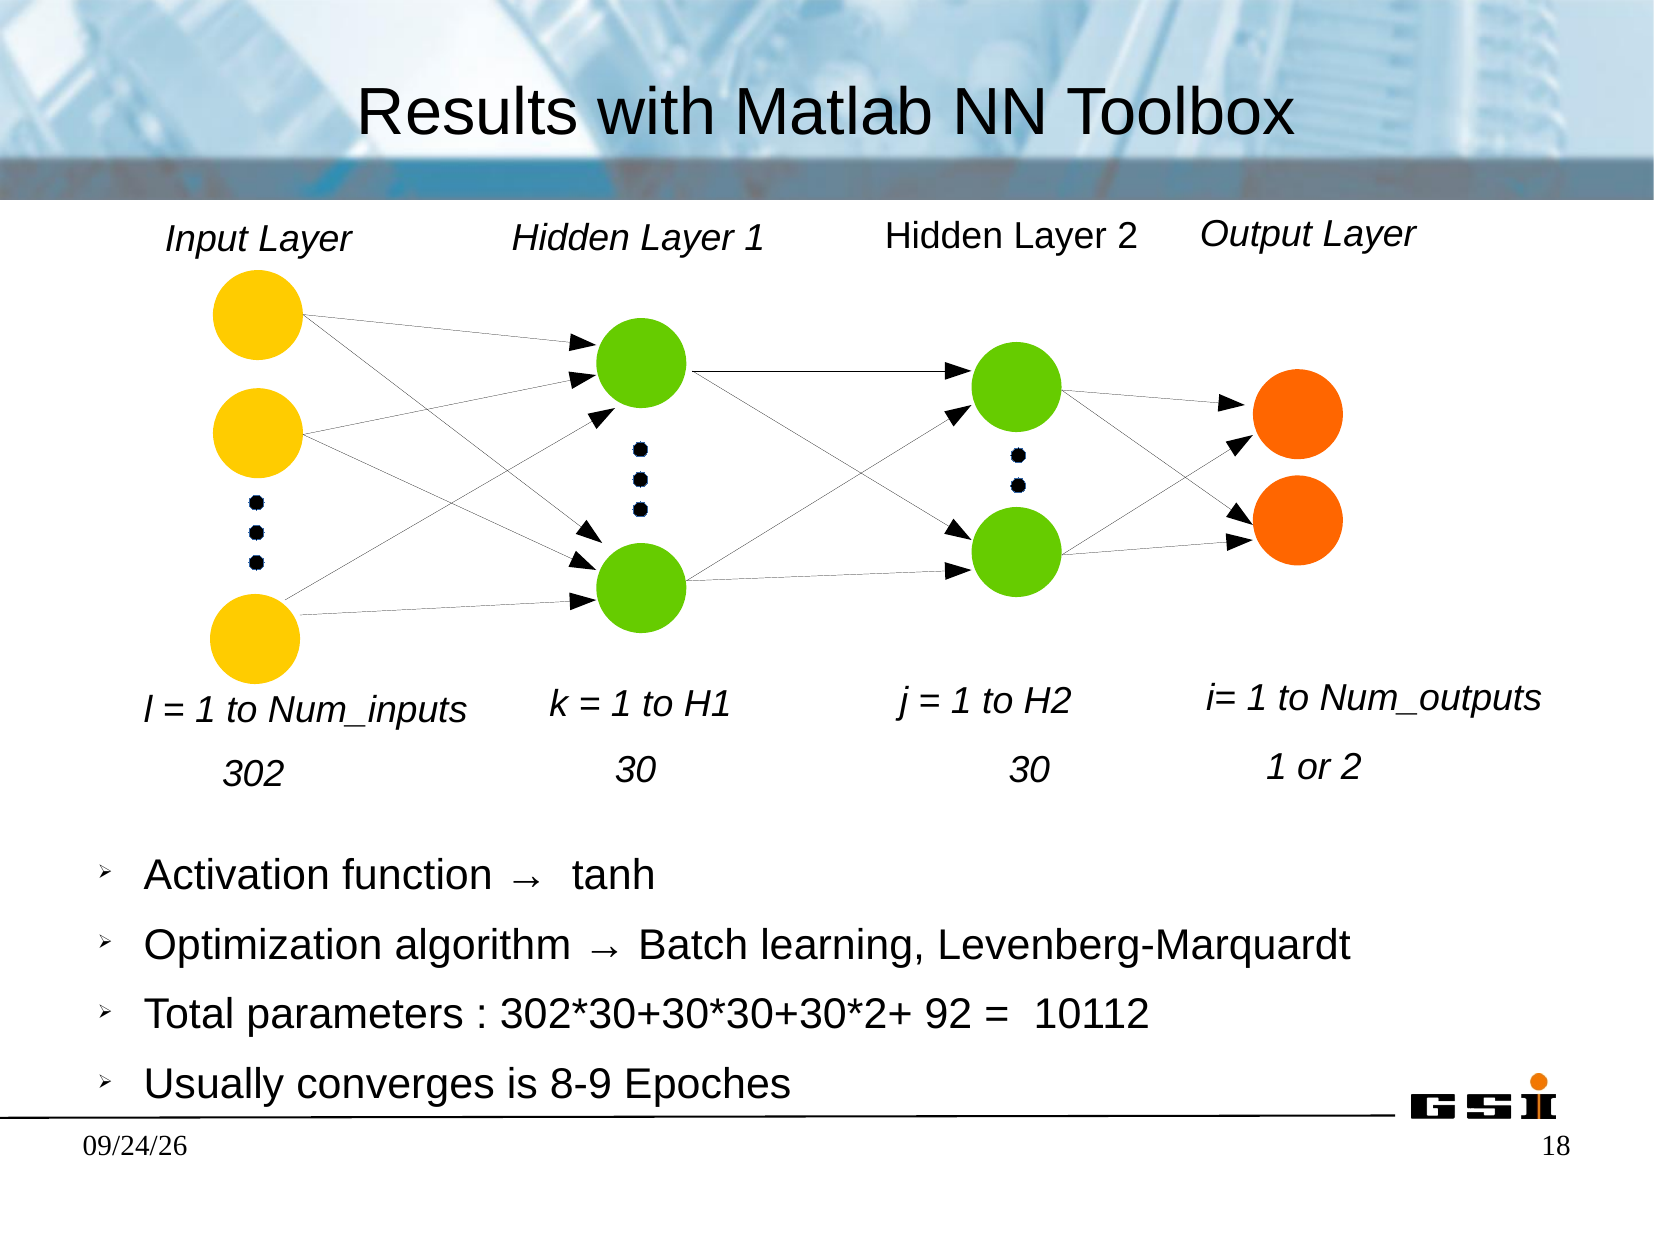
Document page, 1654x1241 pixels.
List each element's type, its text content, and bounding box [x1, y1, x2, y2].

text_box [248, 555, 265, 571]
text_box [632, 501, 648, 517]
text_box [1252, 369, 1343, 460]
text_box 1 or 2 [1251, 738, 1377, 796]
text_box [210, 593, 301, 681]
text_box Hidden Layer 1 [496, 209, 781, 267]
text_box [248, 495, 265, 511]
text_box [632, 441, 648, 457]
text_box [248, 525, 265, 541]
text_box [1010, 447, 1026, 463]
title Results with Matlab NN Toolbox [82, 8, 1571, 216]
picture [0, 0, 1654, 200]
text_box [971, 341, 1062, 433]
text_box k = 1 to H1 [534, 675, 747, 733]
text_box [212, 270, 303, 361]
text_box Hidden Layer 2 [870, 207, 1154, 265]
text_box [1252, 475, 1343, 566]
text_box Output Layer [1185, 205, 1432, 304]
text_box l = 1 to Num_inputs [129, 681, 483, 739]
text_box 30 [993, 741, 1066, 799]
text_box [1010, 477, 1026, 493]
text_box 302 [207, 744, 300, 802]
list Activation function → tanh Optimization algorithm → Batch learning, Levenberg-Marquardt Total parameters : 302*30+30*30+30*2+ 92 = 10112 Usually converges is 8-9 Epoches [82, 850, 1571, 1111]
text_box i= 1 to Num_outputs [1191, 669, 1597, 810]
text_box [596, 318, 687, 409]
text_box [971, 506, 1062, 598]
text_box Input Layer [150, 210, 367, 267]
text_box [596, 543, 687, 634]
text_box [212, 388, 304, 479]
text_box j = 1 to H2 [885, 672, 1098, 730]
text_box 30 [600, 741, 672, 799]
picture [1411, 1111, 1556, 1119]
text_box [632, 471, 648, 488]
